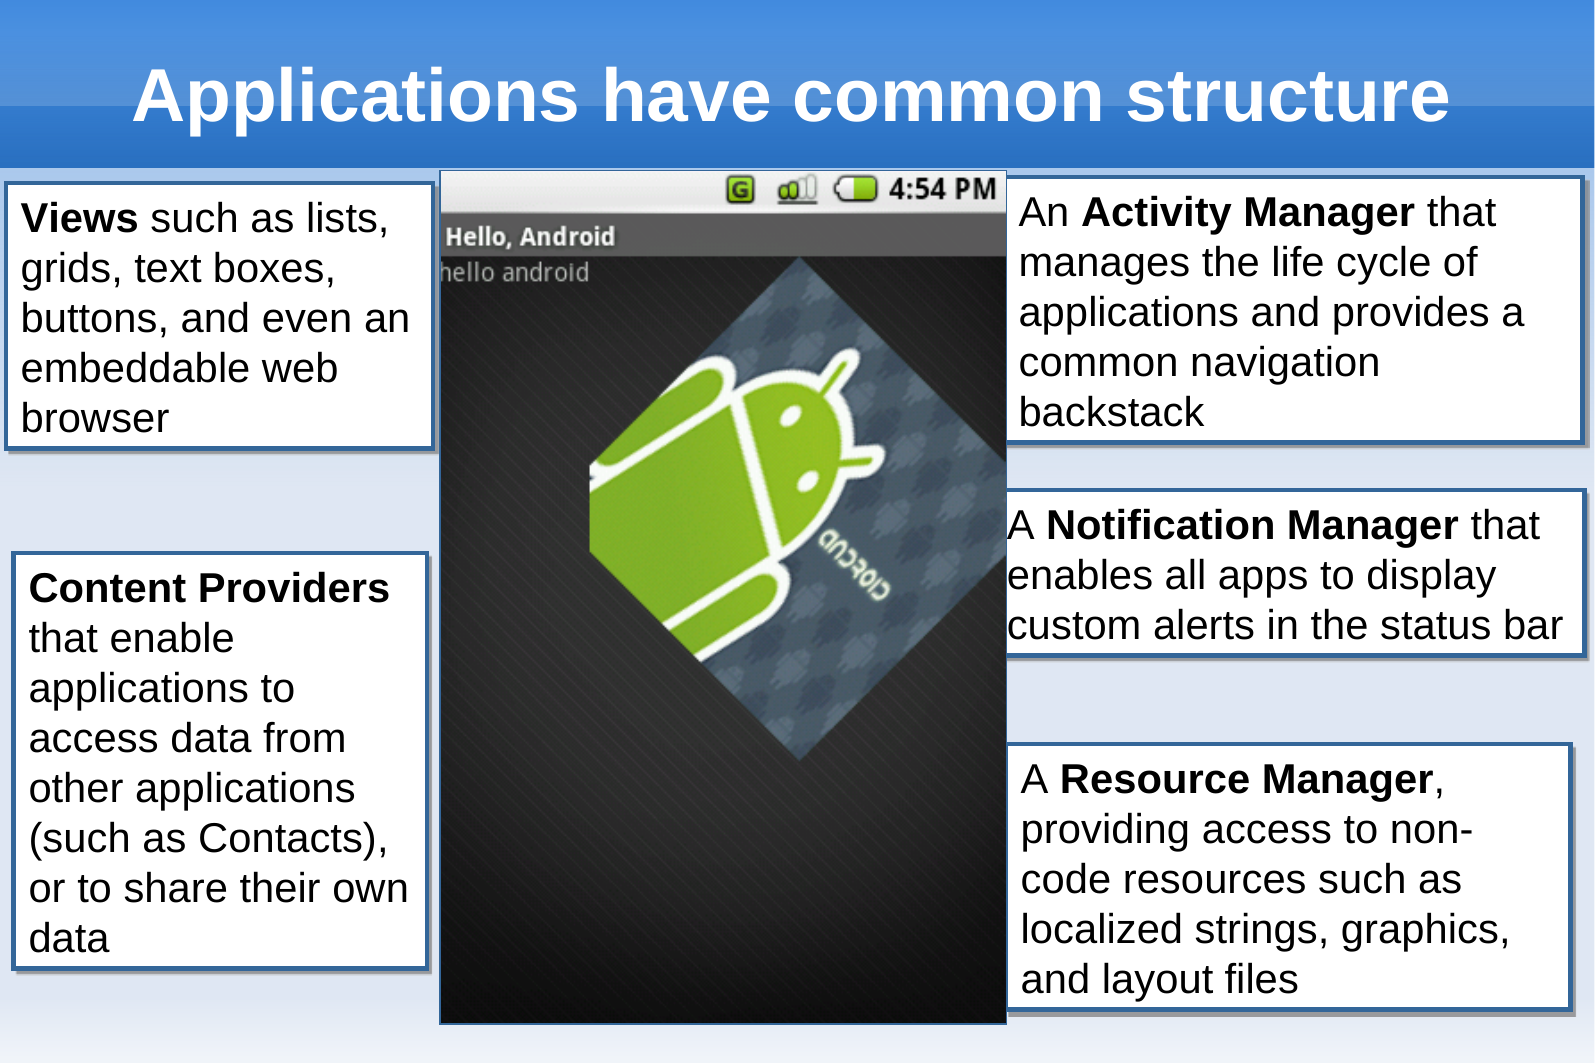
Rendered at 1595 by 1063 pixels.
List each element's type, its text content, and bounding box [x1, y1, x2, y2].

text_box A Notification Manager that enables all apps to display custom alerts in the status bar [1007, 490, 1585, 656]
text_box Content Providers that enable applications to access data from other applications (such as Contacts), or to share their own data [13, 553, 428, 969]
text_box An Activity Manager that manages the life cycle of applications and provides a common navigation backstack [1007, 177, 1583, 443]
title Applications have common structure [74, 13, 1510, 177]
text_box A Resource Manager, providing access to non-code resources such as localized strings, graphics, and layout files [1007, 744, 1571, 1010]
text_box Views such as lists, grids, text boxes, buttons, and even an embeddable web browser [5, 183, 434, 449]
picture [0, 0, 1595, 1063]
